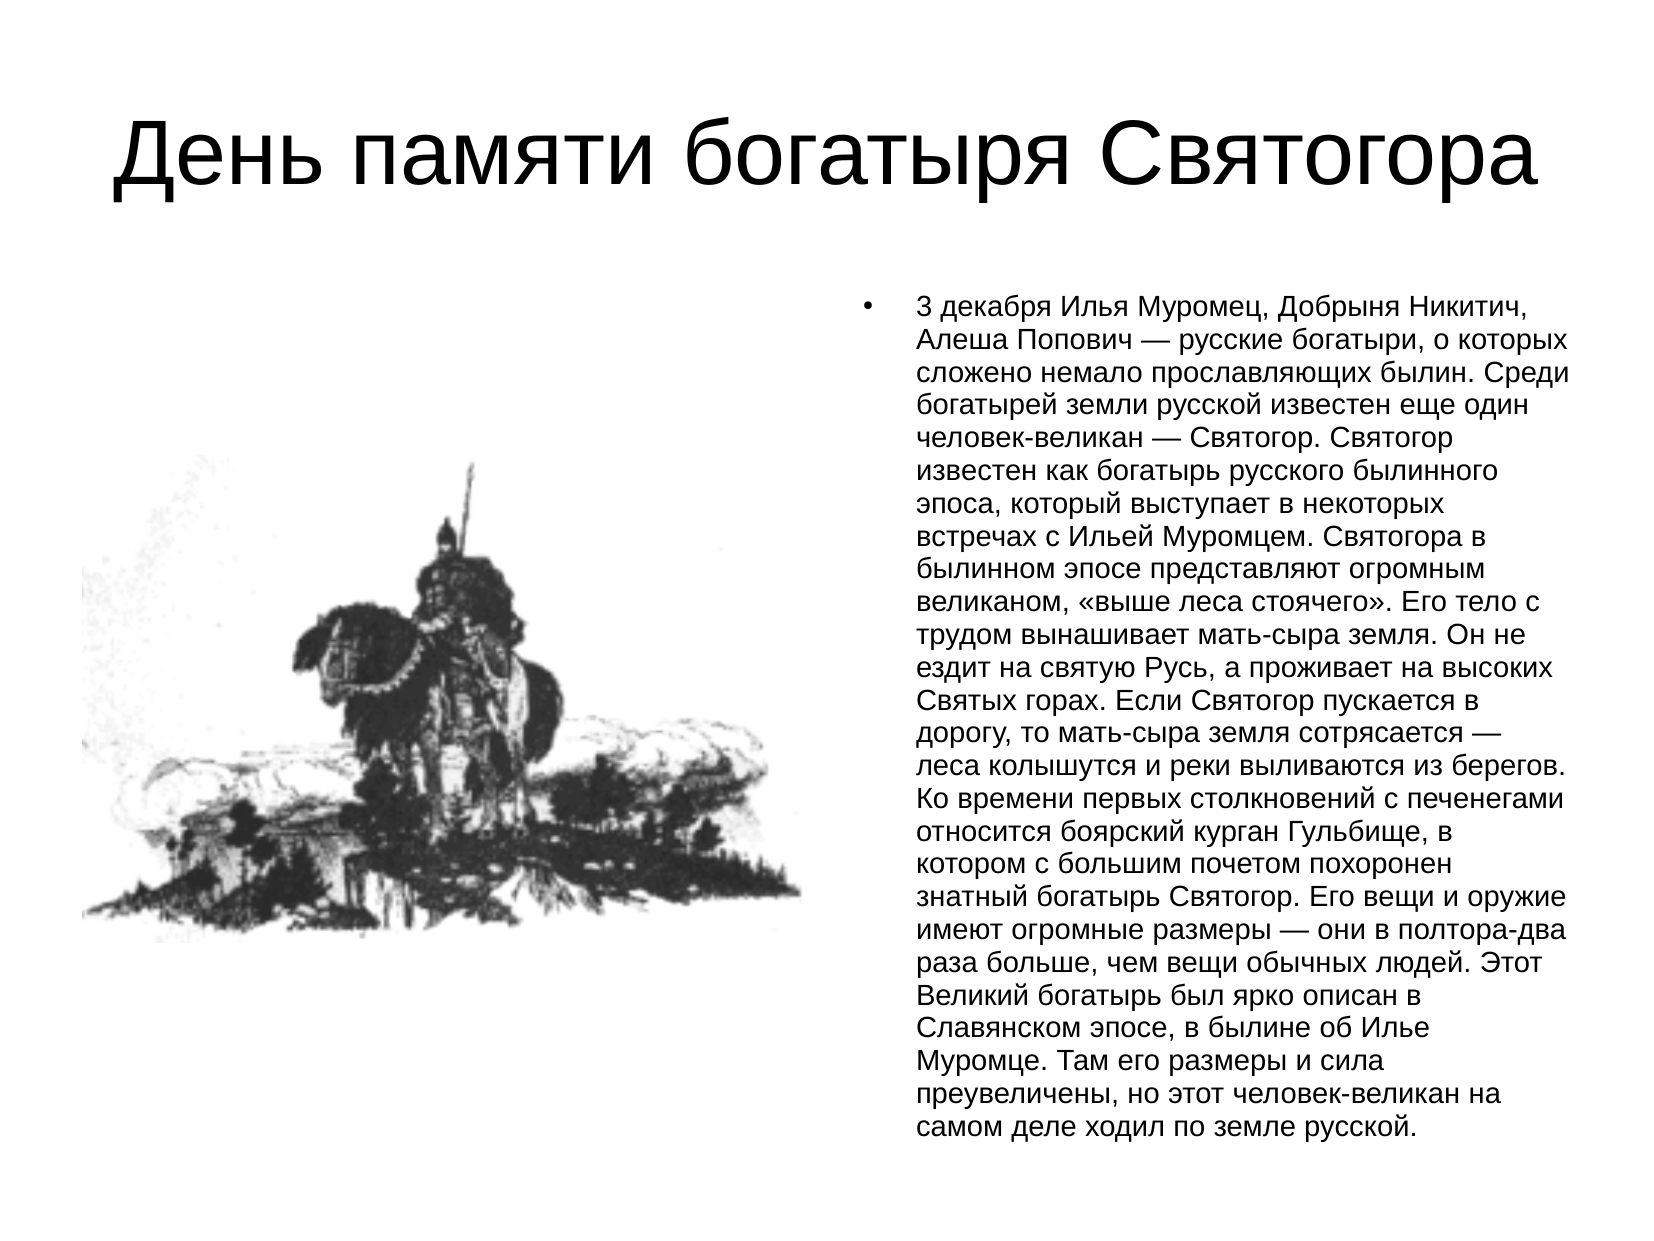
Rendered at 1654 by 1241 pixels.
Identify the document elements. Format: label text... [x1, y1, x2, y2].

list 3 декабря Илья Муромец, Добрыня Никитич, Алеша Попович — русские богатыри, о которых сложено немало прославляющих былин. Среди богатырей земли русской известен еще один человек-великан — Святогор. Святогор известен как богатырь русского былинного эпоса, который выступает в некоторых встречах с Ильей Муромцем. Святогора в былинном эпосе представляют огромным великаном, «выше леса стоячего». Его тело с трудом вынашивает мать-сыра земля. Он не ездит на святую Русь, а проживает на высоких Святых горах. Если Святогор пускается в дорогу, то мать-сыра земля сотрясается — леса колышутся и реки выливаются из берегов. Ко времени первых столкновений с печенегами относится боярский курган Гульбище, в котором с большим почетом похоронен знатный богатырь Святогор. Его вещи и оружие имеют огромные размеры — они в полтора-два раза больше, чем вещи обычных людей. Этот Великий богатырь был ярко описан в Славянском эпосе, в былине об Илье Муромце. Там его размеры и сила преувеличены, но этот человек-великан на самом деле ходил по земле русской. [845, 290, 1572, 1205]
title День памяти богатыря Святогора [82, 49, 1571, 257]
picture [82, 455, 809, 943]
